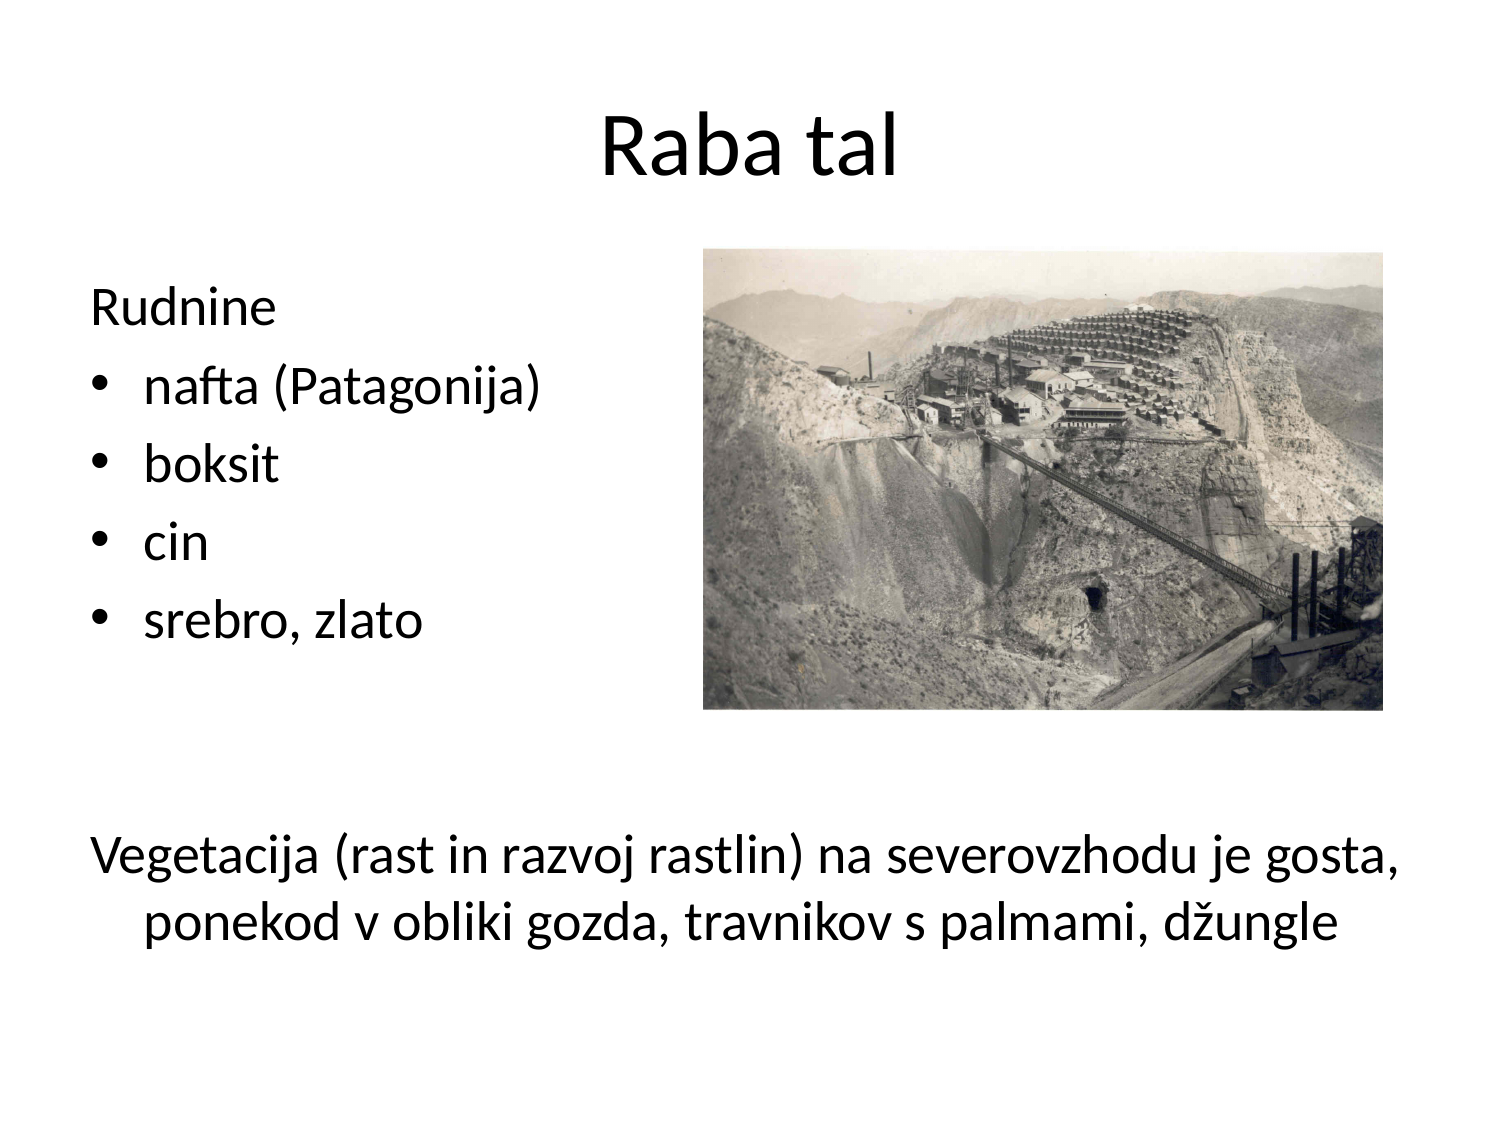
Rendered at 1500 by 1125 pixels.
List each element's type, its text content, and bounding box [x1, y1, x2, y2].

list Rudnine nafta (Patagonija) boksit cin srebro, zlato Vegetacija (rast in razvoj rastlin) na severovzhodu je gosta, ponekod v obliki gozda, travnikov s palmami, džungle [75, 262, 1425, 1005]
picture [703, 246, 1383, 711]
title Raba tal [75, 45, 1425, 233]
